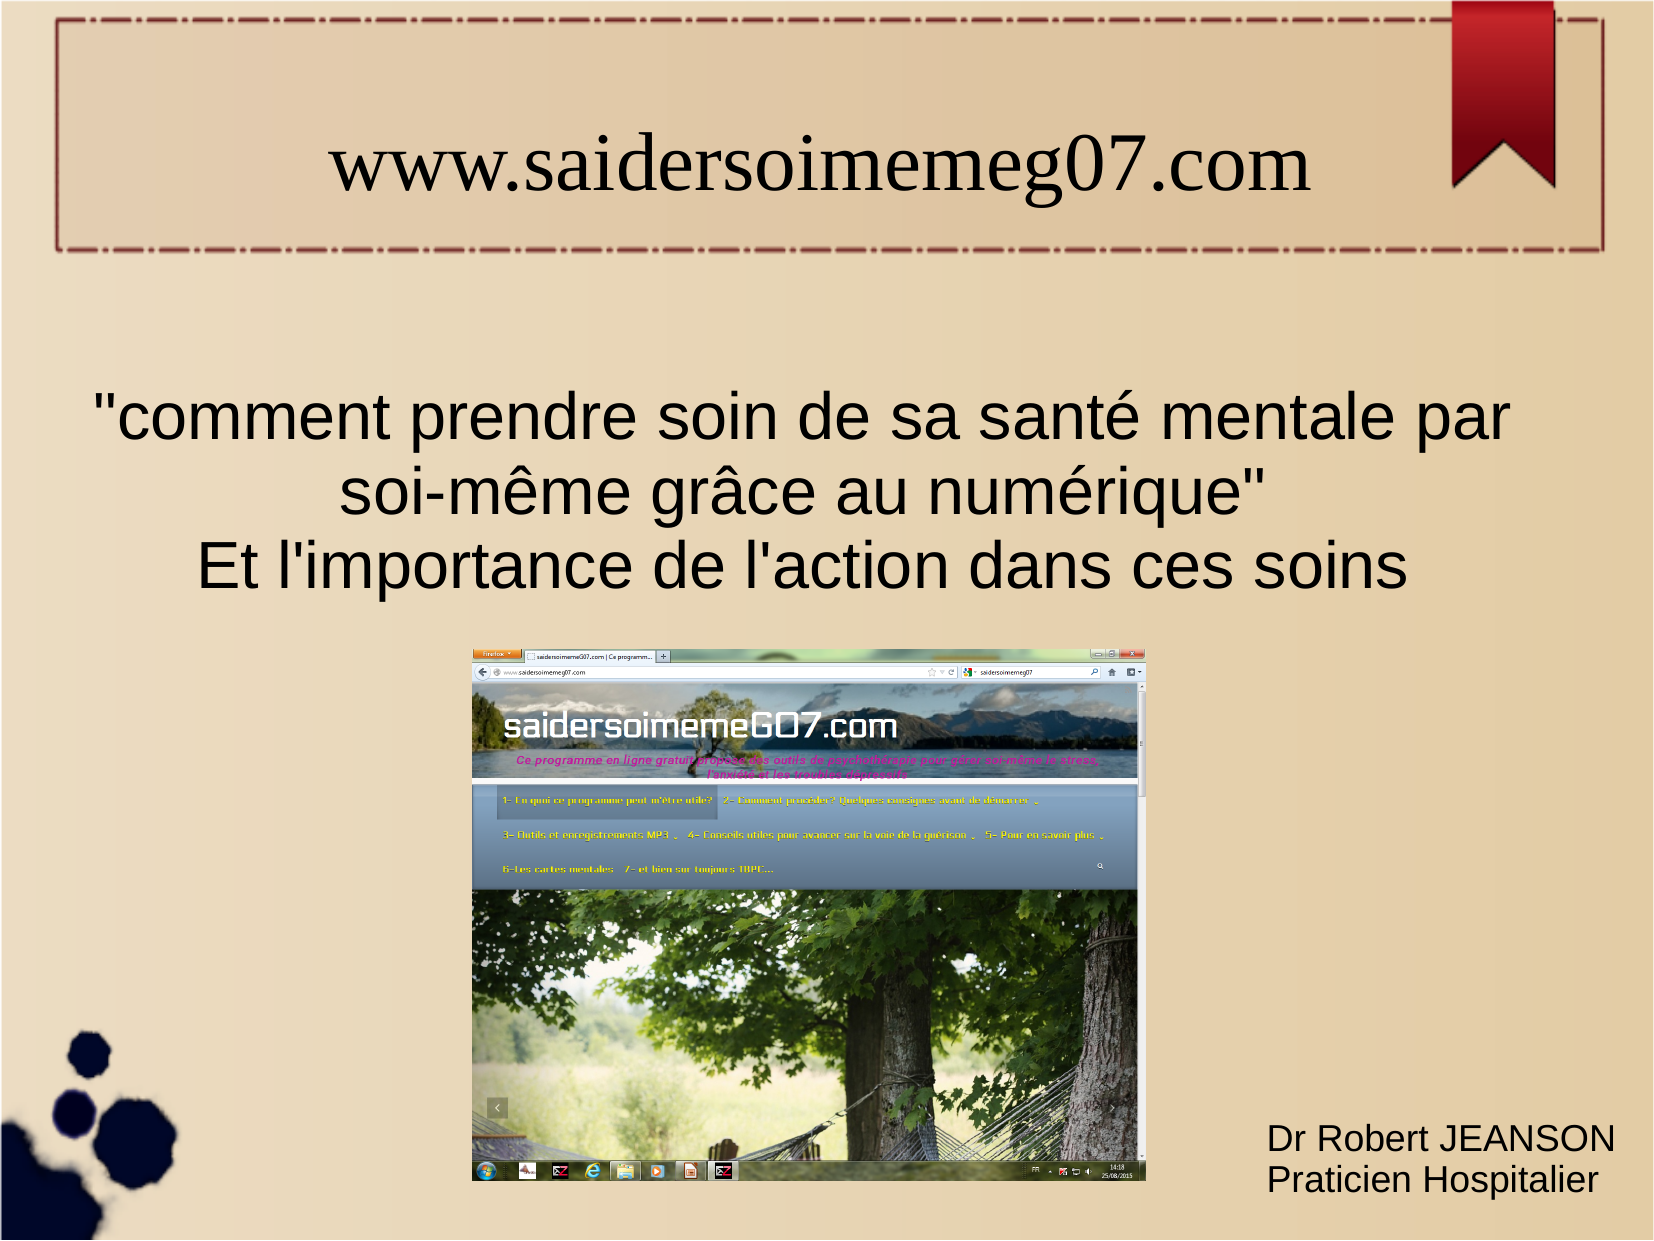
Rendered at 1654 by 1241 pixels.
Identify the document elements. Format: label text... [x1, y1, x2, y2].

picture [0, 0, 1654, 100]
picture [0, 320, 1654, 1240]
subtitle "comment prendre soin de sa santé mentale par soi-même grâce au numérique" Et l'importance de l'action dans ces soins [59, 271, 1548, 708]
title www.saidersoimemeg07.com [0, 100, 1654, 320]
text_box Dr Robert JEANSON Praticien Hospitalier [1251, 1110, 1632, 1212]
